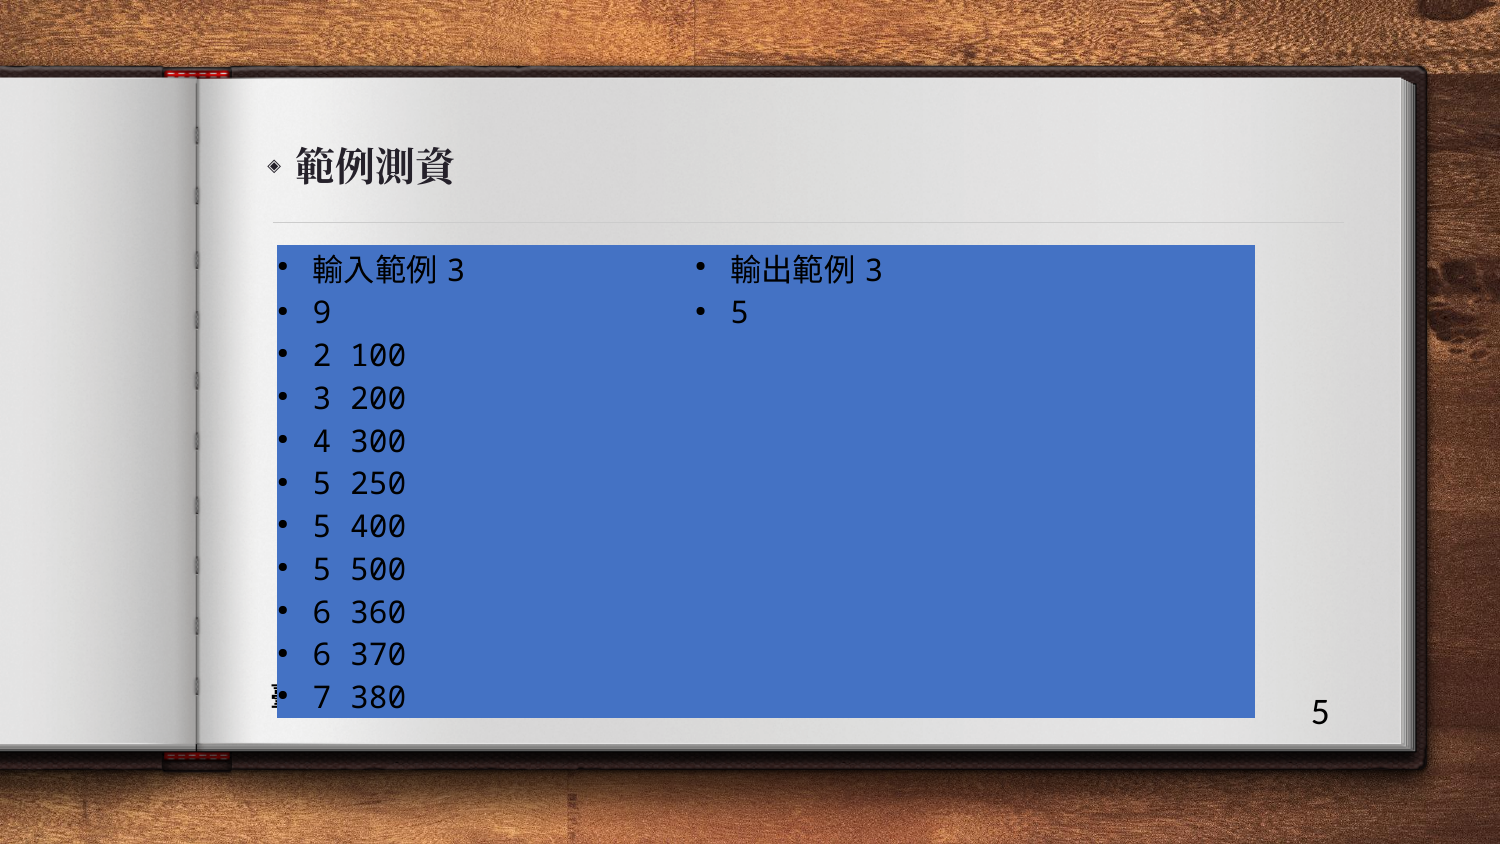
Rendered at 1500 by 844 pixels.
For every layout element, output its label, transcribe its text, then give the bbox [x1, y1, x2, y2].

table_header 輸入範例3 9 2 100 3 200 4 300 5 250 5 400 5 500 6 360 6 370 7 380 [277, 245, 695, 718]
list 範例測資 [252, 126, 1194, 205]
table_header 輸出範例3 5 [695, 245, 1255, 718]
text_box [1295, 672, 1386, 737]
